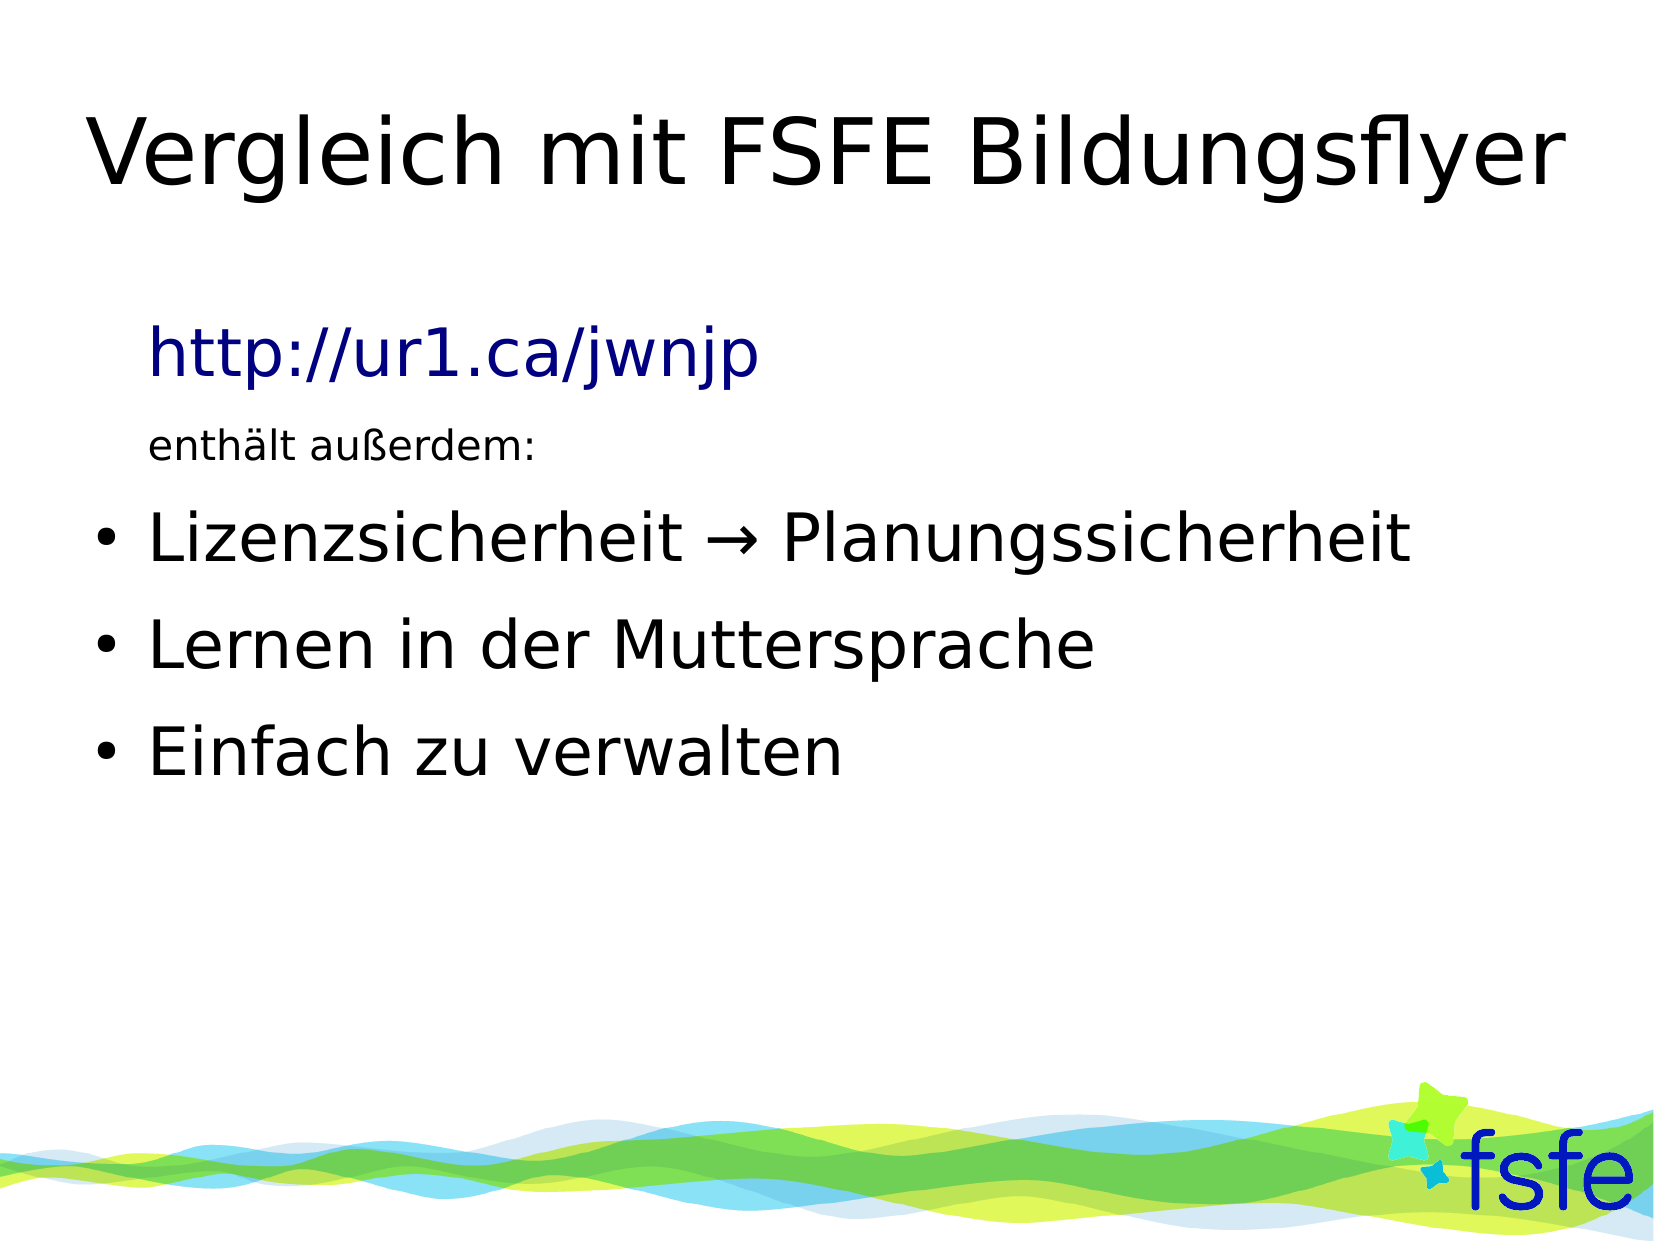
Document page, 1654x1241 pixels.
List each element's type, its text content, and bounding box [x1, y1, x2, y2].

title Vergleich mit FSFE Bildungsflyer [82, 49, 1571, 257]
picture [0, 1081, 1654, 1241]
list http://ur1.ca/jwnjp enthält außerdem: Lizenzsicherheit → Planungssicherheit Lernen in der Muttersprache Einfach zu verwalten [76, 314, 1565, 1034]
